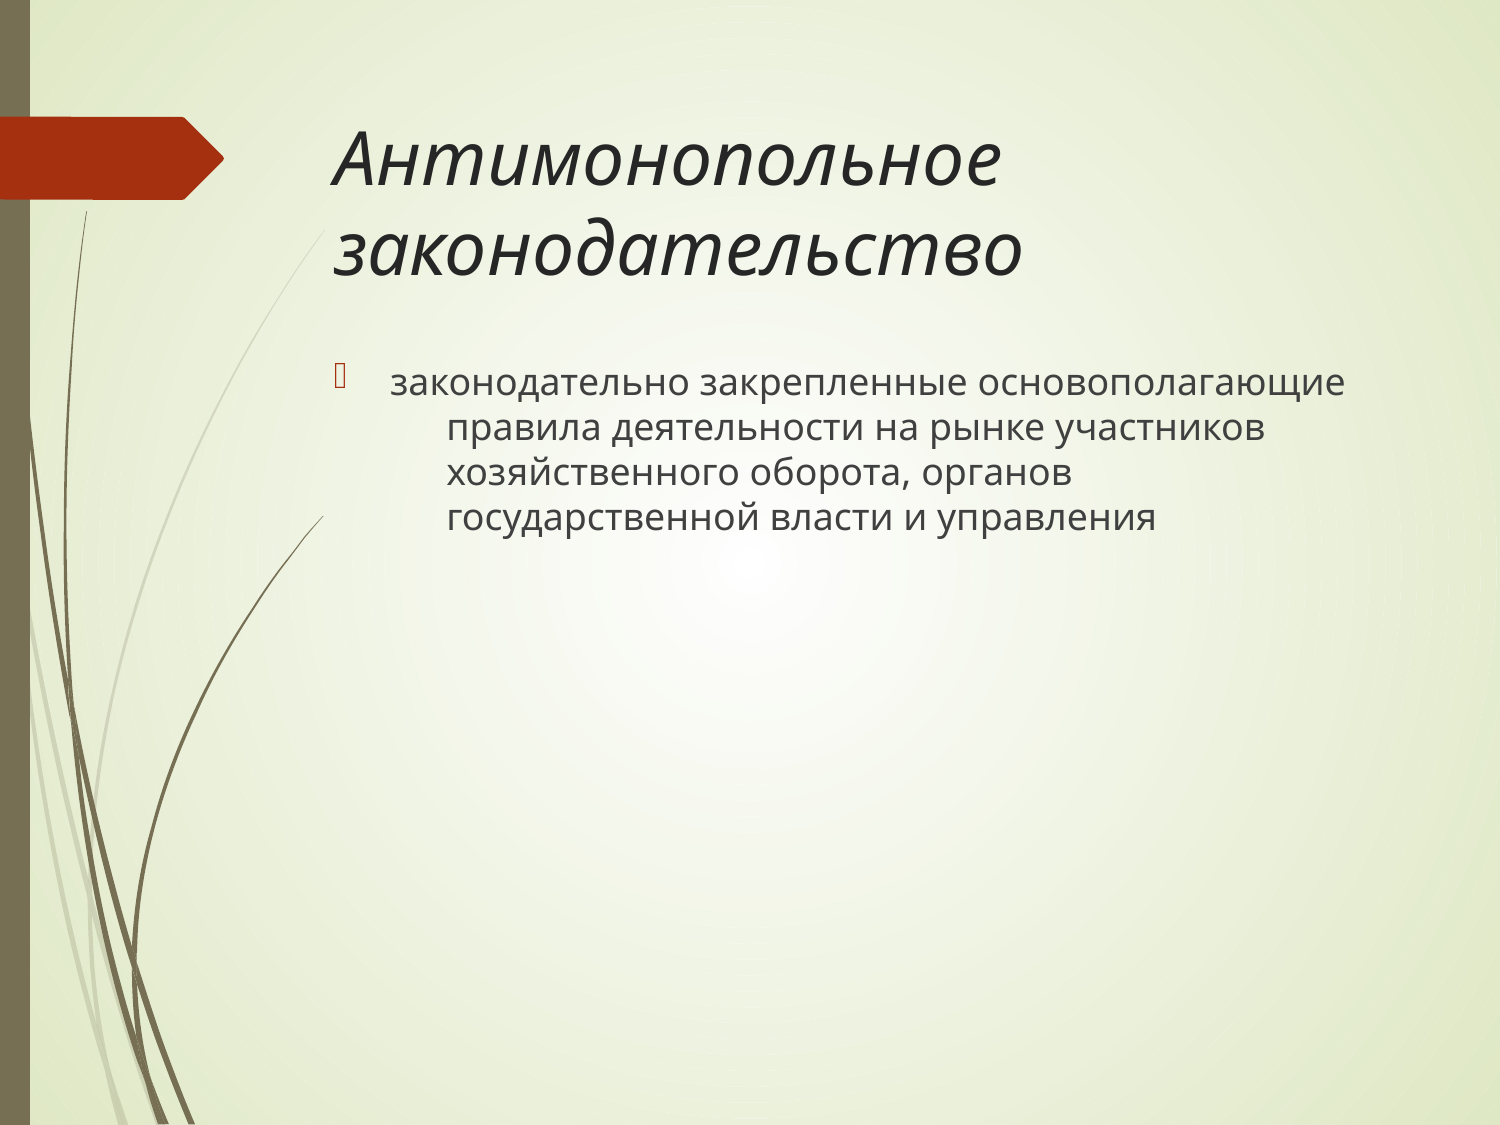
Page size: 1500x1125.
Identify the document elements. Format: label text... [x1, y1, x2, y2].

list законодательно закрепленные основополагающие правила деятельности на рынке участников хозяйственного оборота, органов государственной власти и управления [318, 350, 1401, 970]
title Антимонопольное законодательство [319, 102, 1400, 313]
